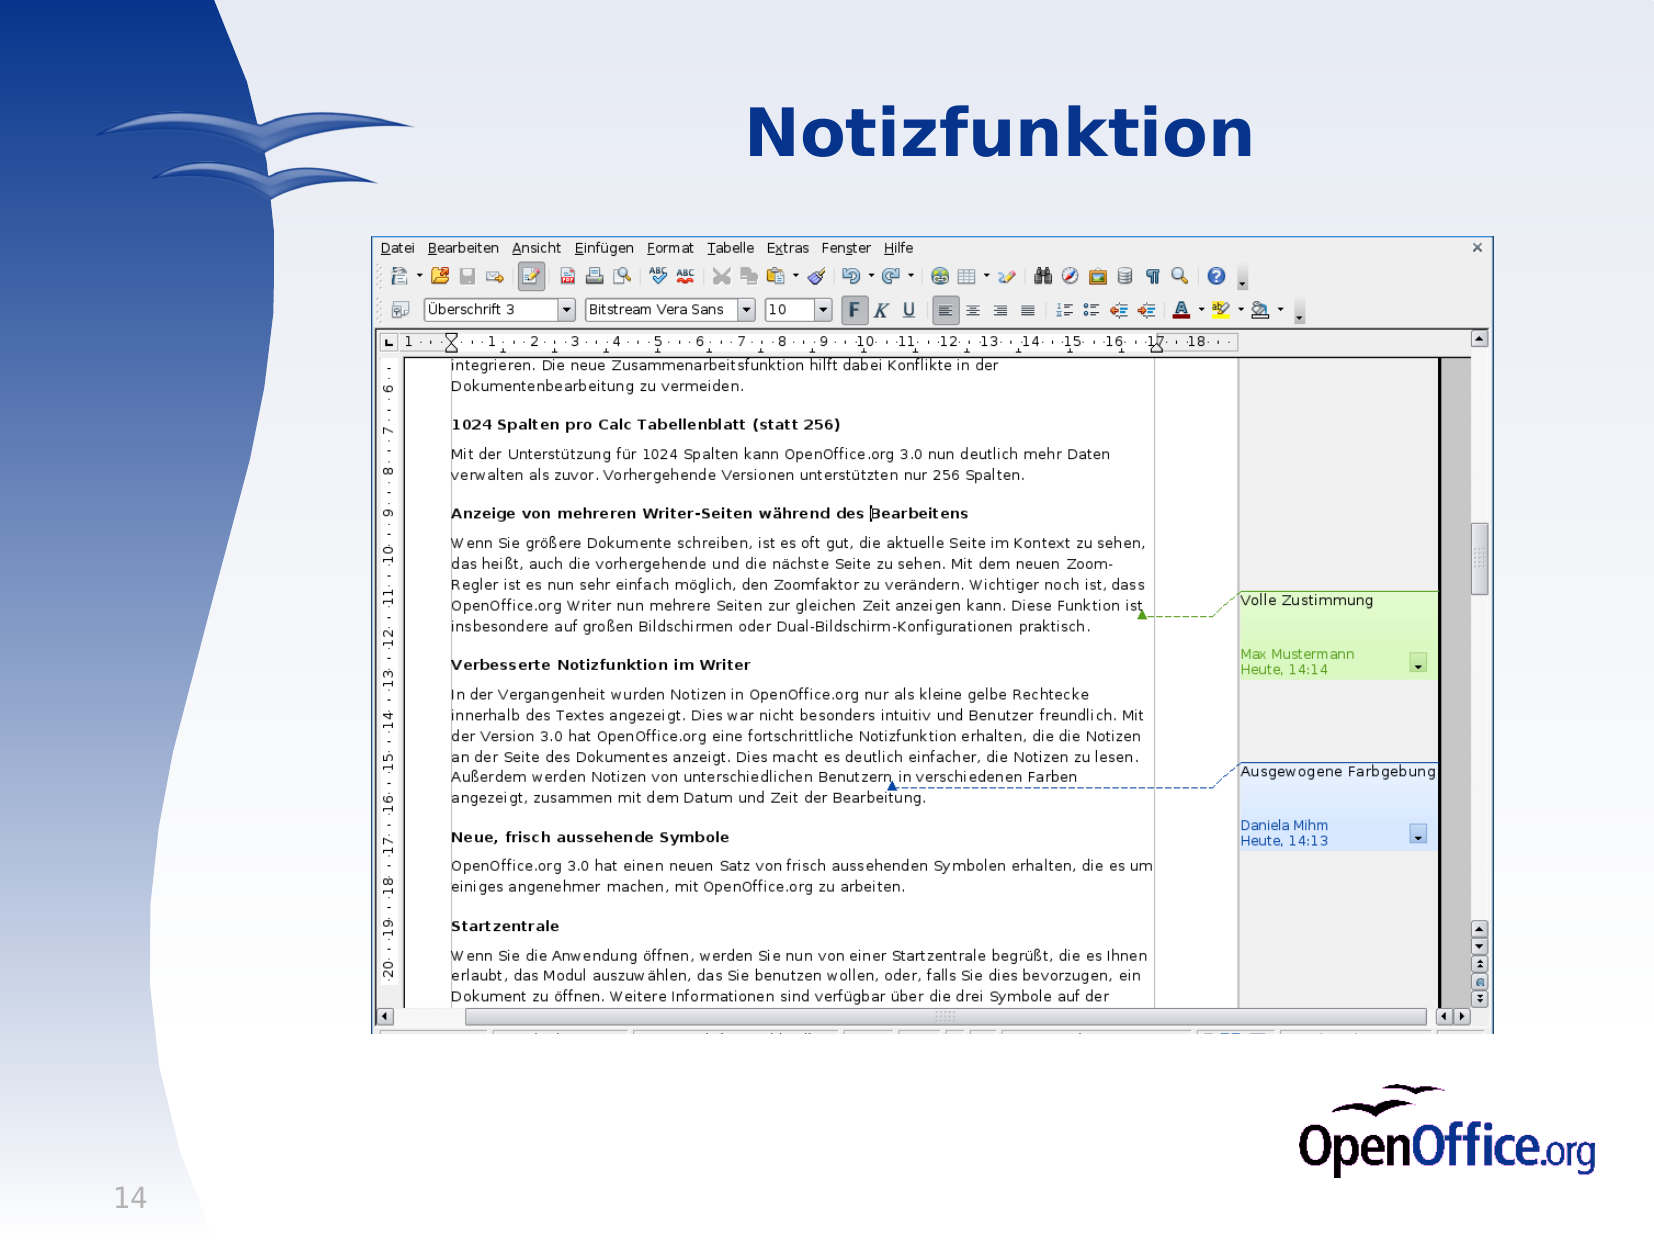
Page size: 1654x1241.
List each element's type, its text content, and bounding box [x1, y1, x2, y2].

title Notizfunktion [436, 94, 1565, 173]
picture [1299, 1084, 1595, 1178]
picture [95, 100, 416, 162]
chart [295, 236, 1565, 1034]
picture [152, 161, 379, 201]
